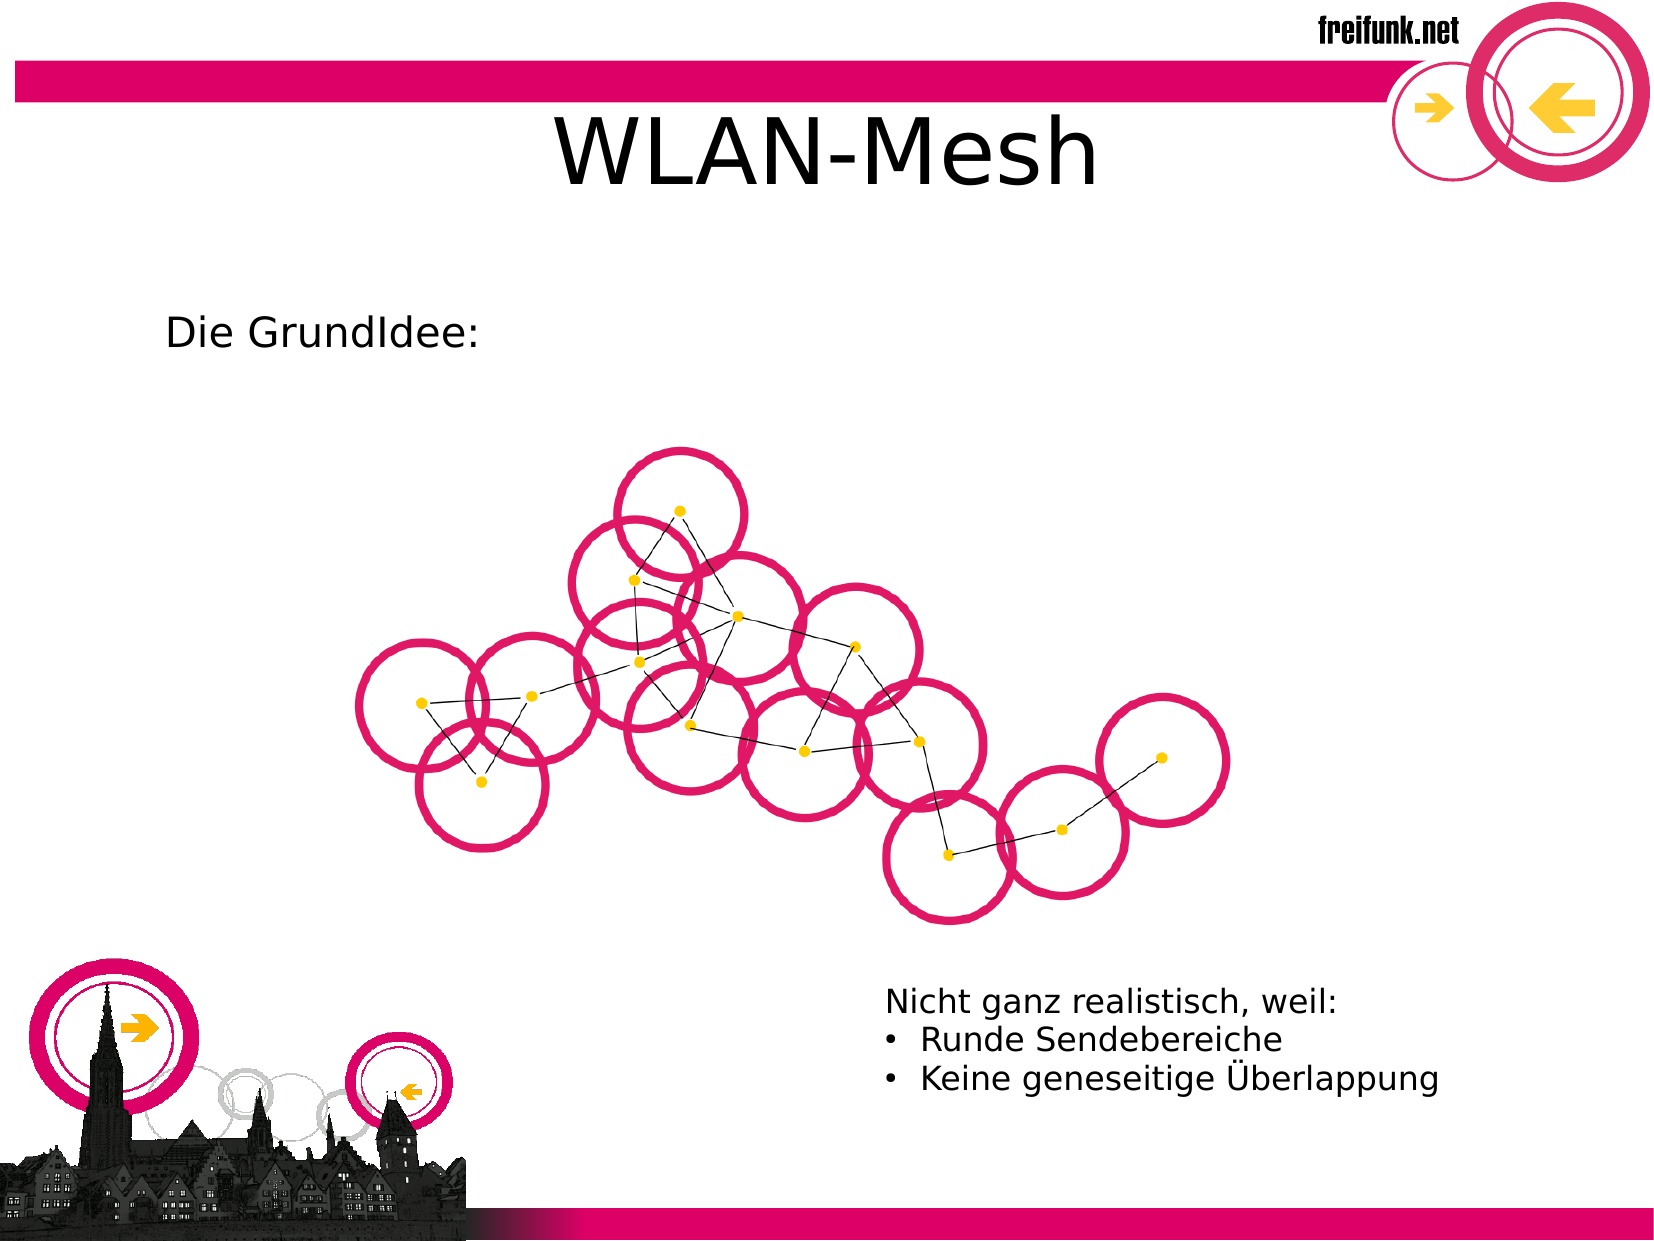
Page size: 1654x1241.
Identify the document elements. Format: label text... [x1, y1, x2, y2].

picture [318, 434, 1261, 950]
text_box Nicht ganz realistisch, weil: Runde Sendebereiche Keine geneseitige Überlappung [870, 975, 1561, 1241]
text_box Die GrundIdee: [150, 301, 496, 365]
title WLAN-Mesh [82, 49, 1571, 257]
